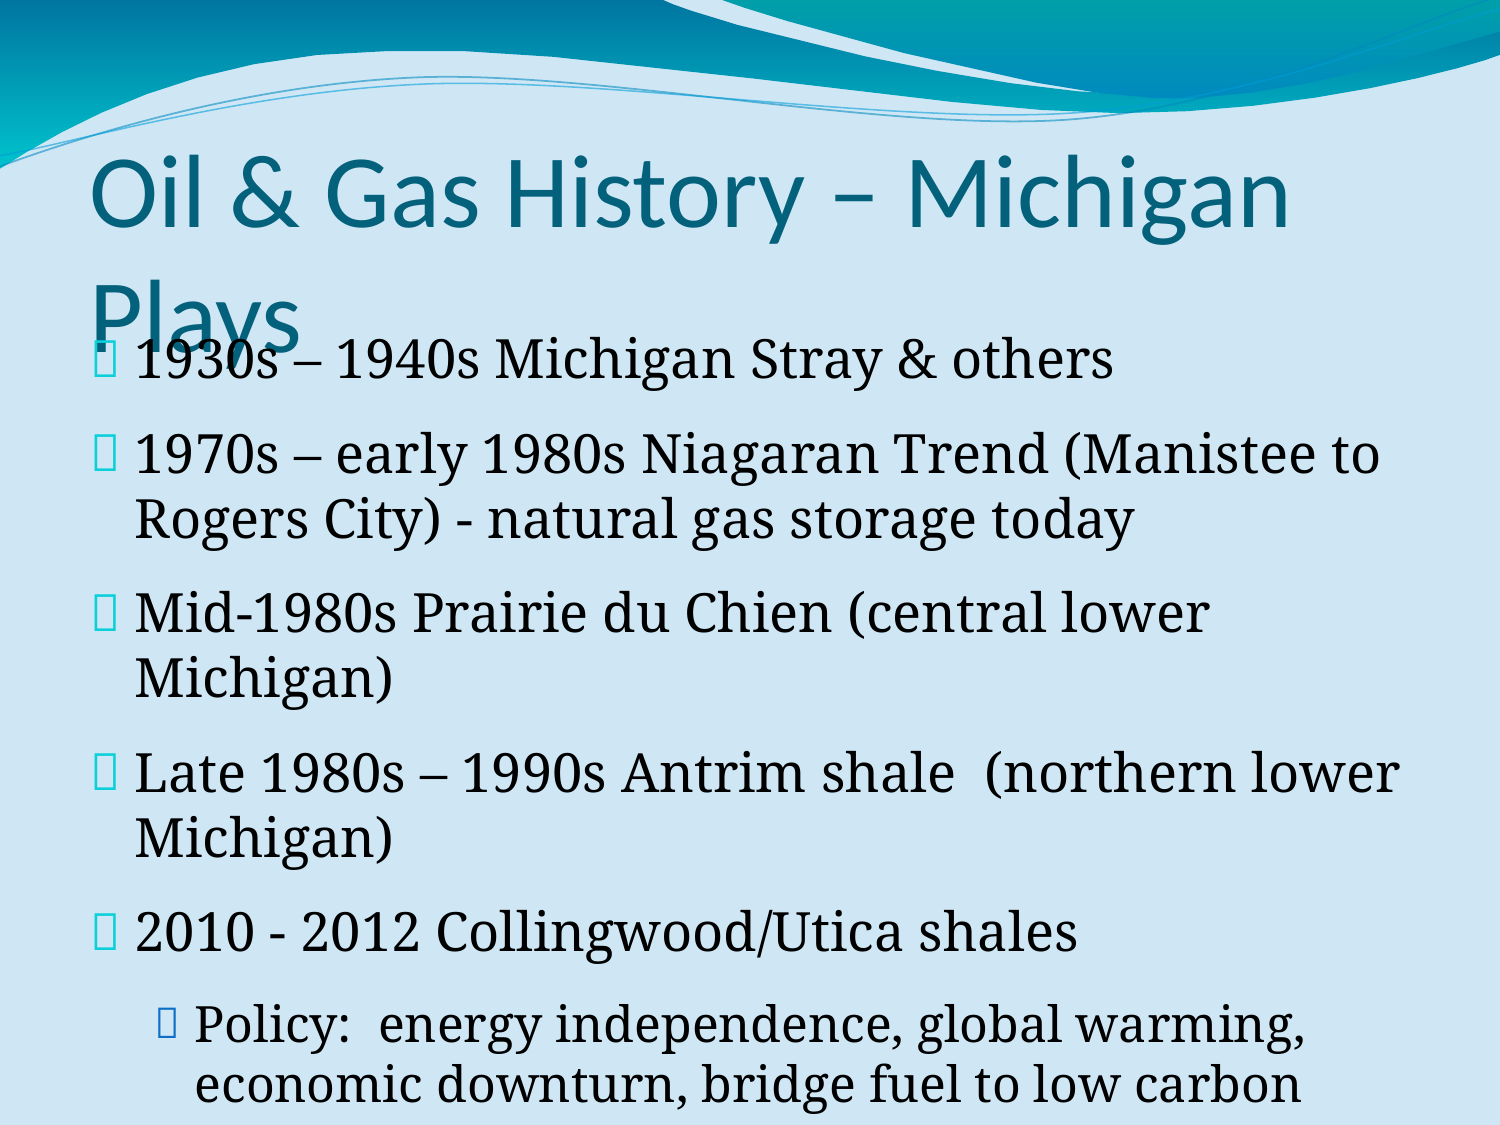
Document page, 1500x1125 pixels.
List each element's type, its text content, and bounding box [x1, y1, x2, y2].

list 1930s – 1940s Michigan Stray & others 1970s – early 1980s Niagaran Trend (Manistee to Rogers City) - natural gas storage today Mid-1980s Prairie du Chien (central lower Michigan) Late 1980s – 1990s Antrim shale (northern lower Michigan) 2010 - 2012 Collingwood/Utica shales Policy: energy independence, global warming, economic downturn, bridge fuel to low carbon economy, etc. [75, 317, 1425, 1038]
title Oil & Gas History – Michigan Plays [75, 115, 1425, 303]
